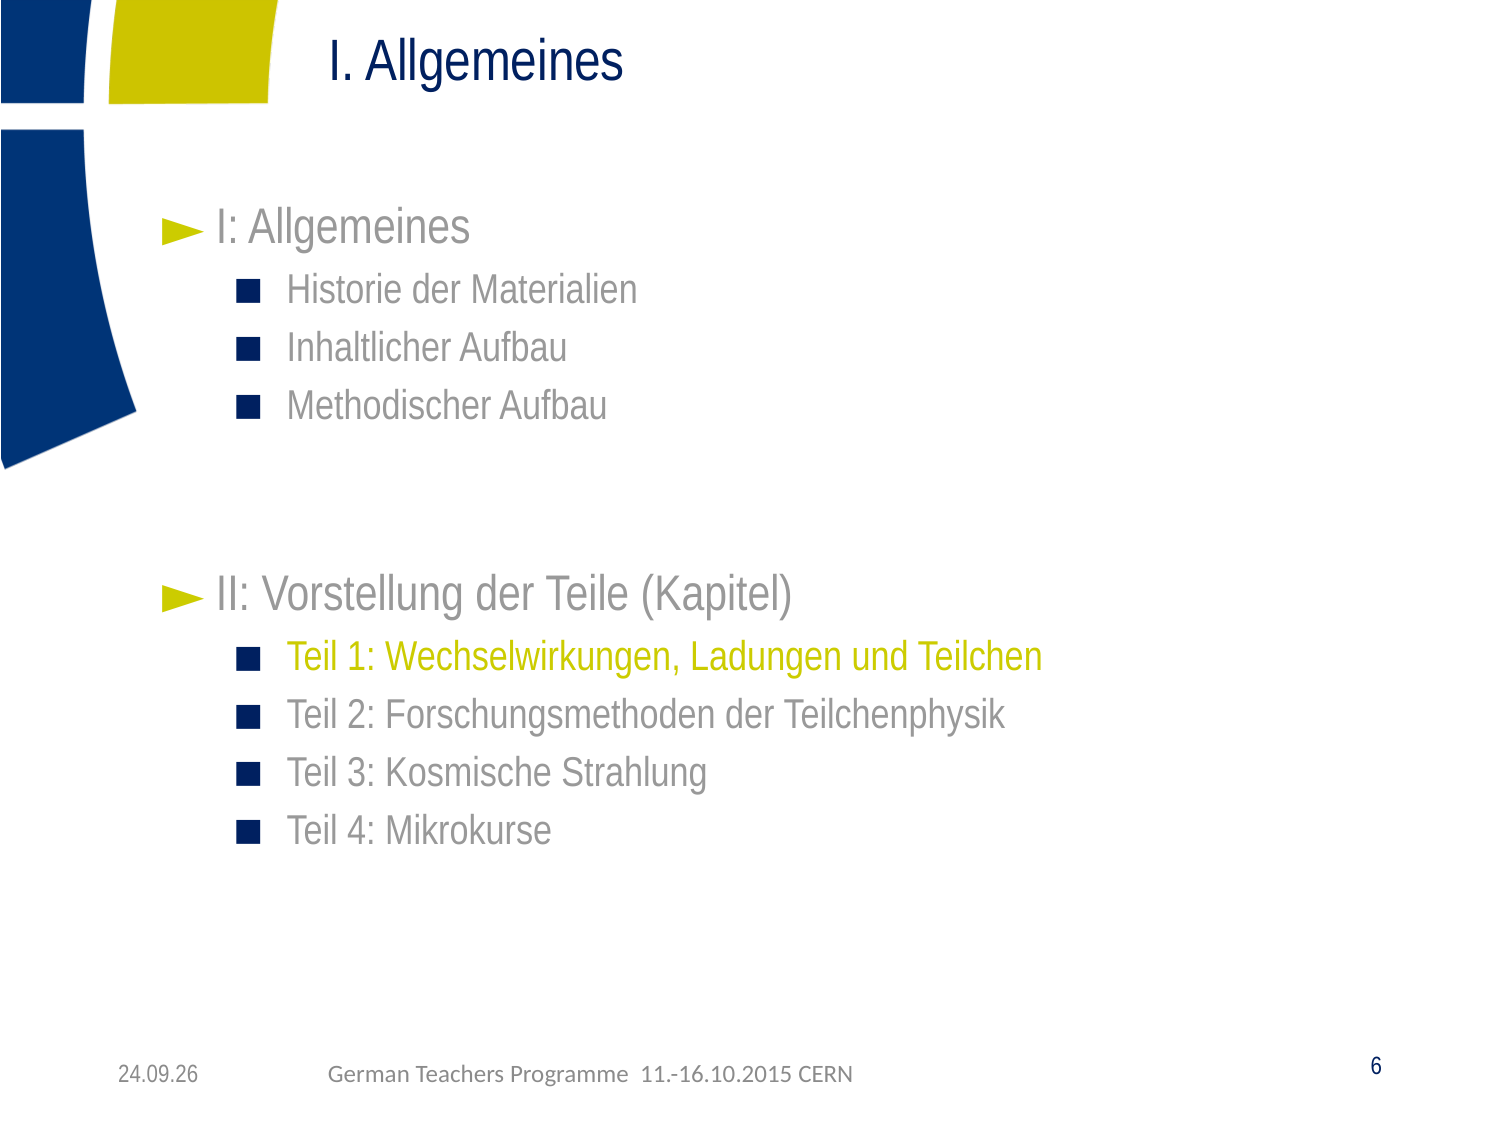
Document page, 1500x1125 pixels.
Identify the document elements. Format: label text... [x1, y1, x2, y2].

slide_number 14.10.15 [103, 1042, 290, 1103]
title I. Allgemeines [313, 0, 1400, 114]
slide_number <Foliennummer> [1059, 1042, 1397, 1103]
footer German Teachers Programme 11.-16.10.2015 CERN [312, 1042, 987, 1103]
list I: Allgemeines Historie der Materialien Inhaltlicher Aufbau Methodischer Aufbau II: Vorstellung der Teile (Kapitel) Teil 1: Wechselwirkungen, Ladungen und Teilchen Teil 2: Forschungsmethoden der Teilchenphysik Teil 3: Kosmische Strahlung Teil 4: Mikrokurse [129, 190, 1367, 880]
picture [0, 0, 1500, 1125]
